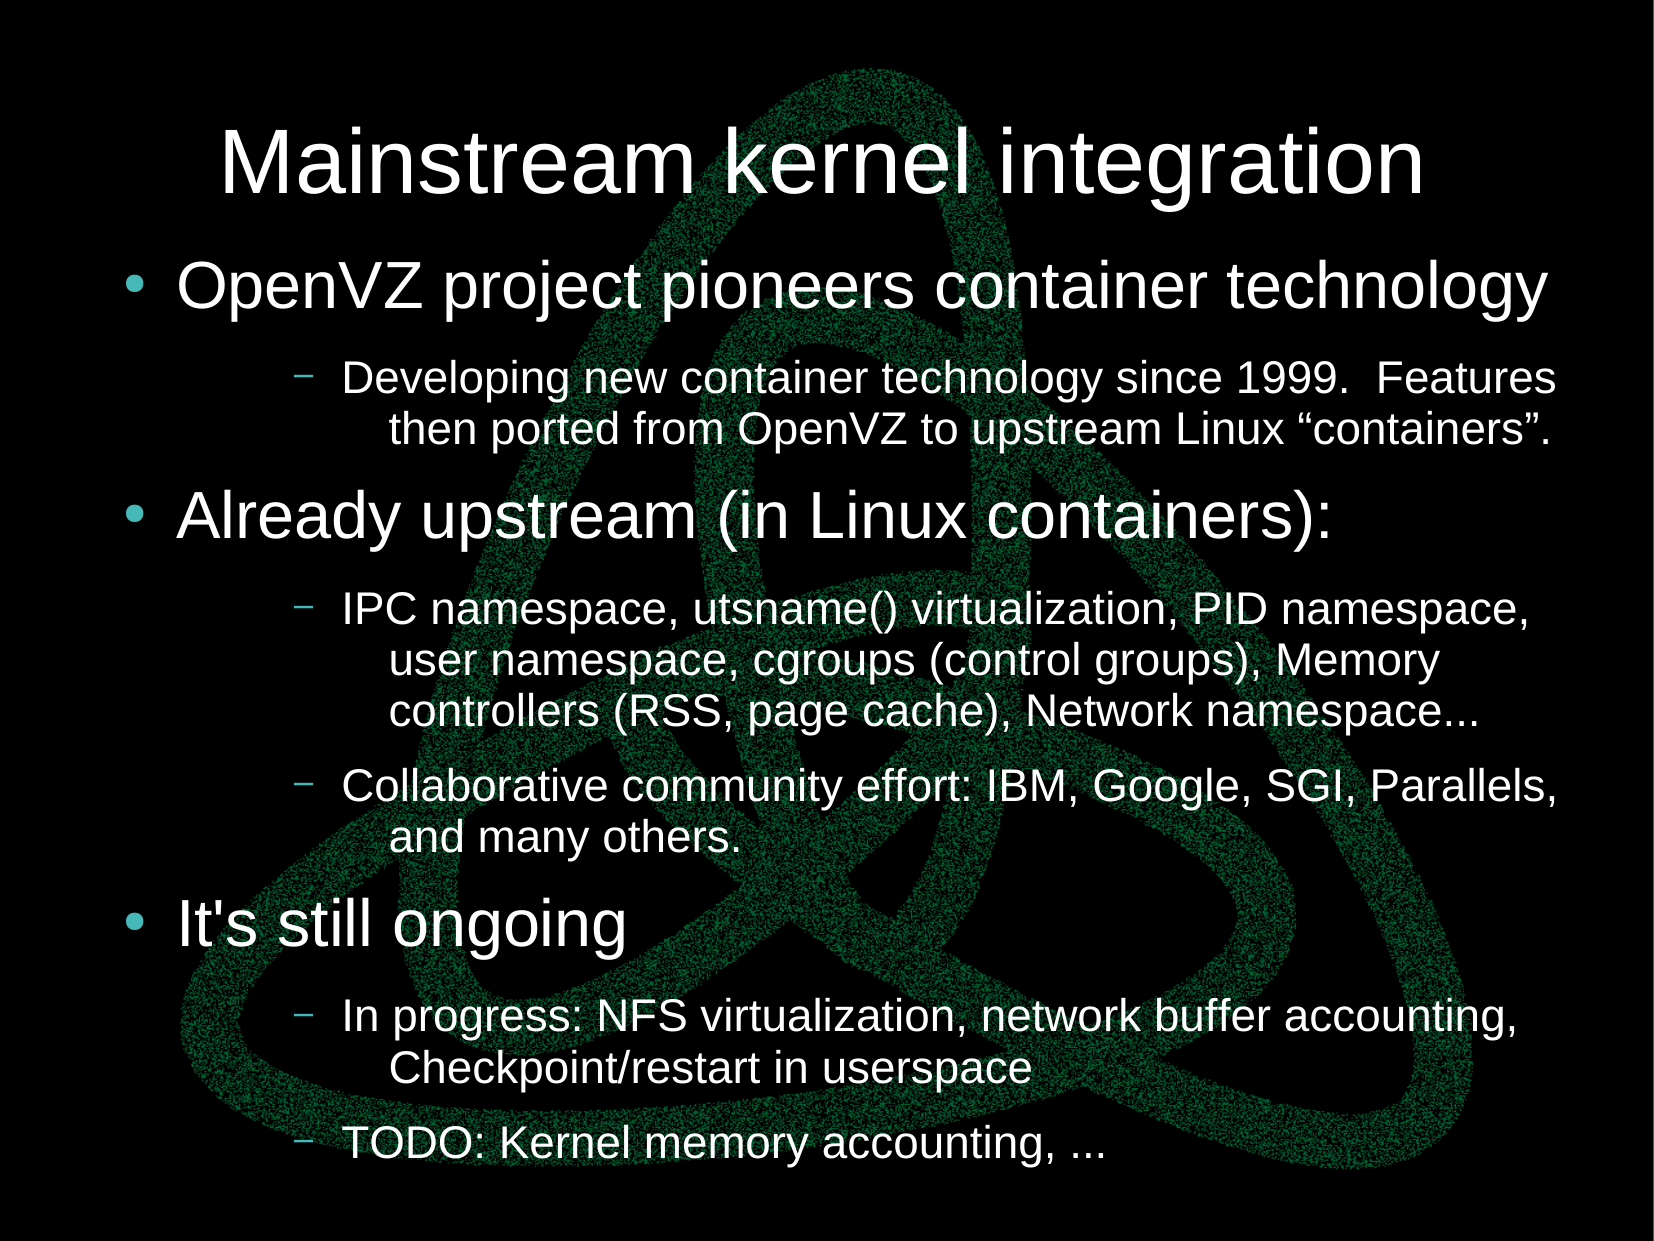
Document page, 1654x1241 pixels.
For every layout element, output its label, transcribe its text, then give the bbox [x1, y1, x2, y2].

list OpenVZ project pioneers container technology Developing new container technology since 1999. Features then ported from OpenVZ to upstream Linux “containers”. Already upstream (in Linux containers): IPC namespace, utsname() virtualization, PID namespace, user namespace, cgroups (control groups), Memory controllers (RSS, page cache), Network namespace... Collaborative community effort: IBM, Google, SGI, Parallels, and many others. It's still ongoing In progress: NFS virtualization, network buffer accounting, Checkpoint/restart in userspace TODO: Kernel memory accounting, ... [105, 247, 1593, 1241]
title Mainstream kernel integration [80, 24, 1567, 300]
picture [0, 0, 1654, 1241]
